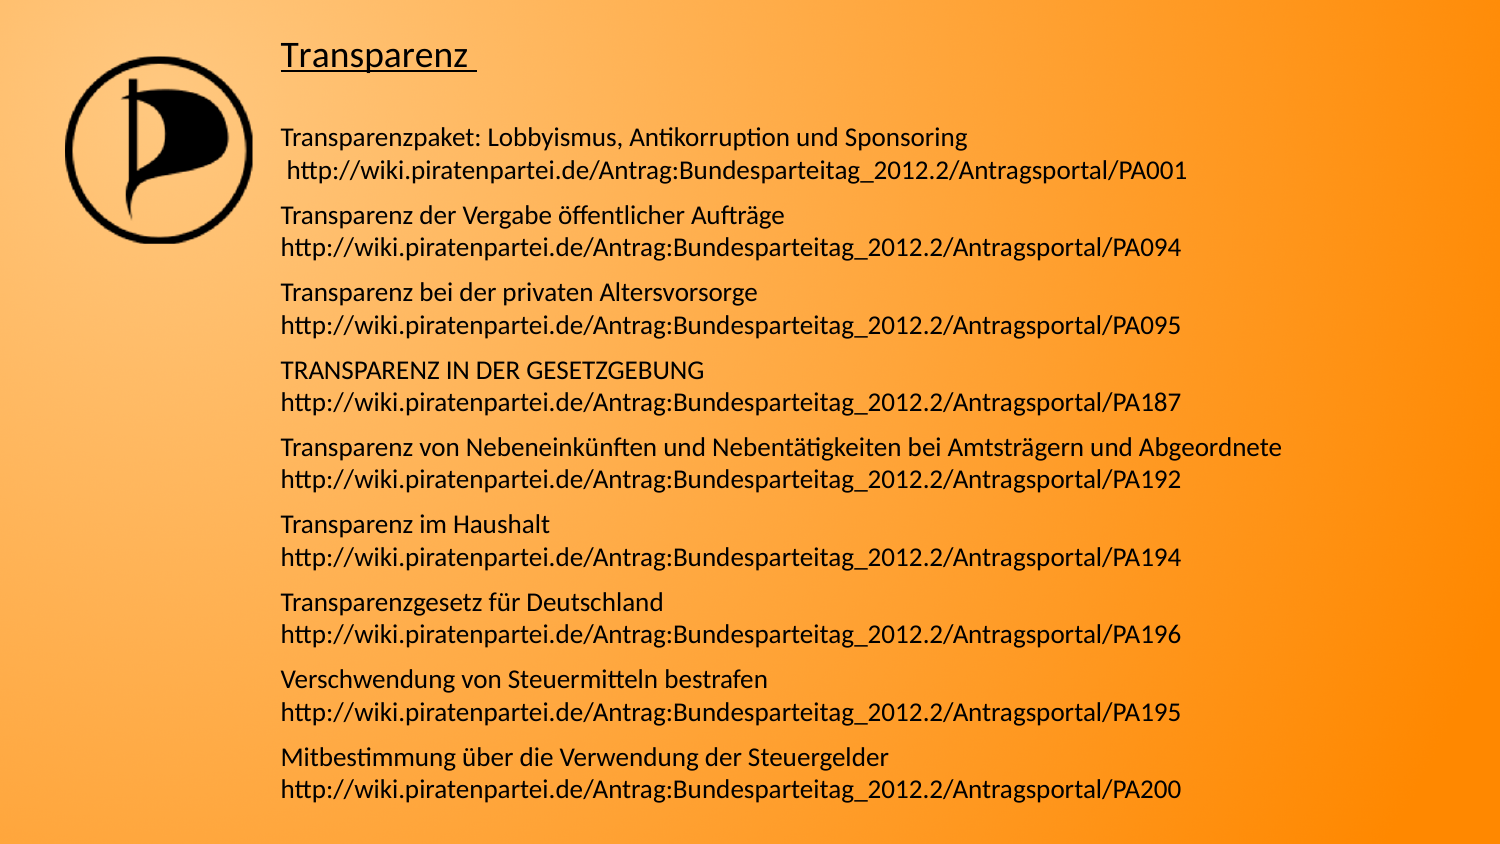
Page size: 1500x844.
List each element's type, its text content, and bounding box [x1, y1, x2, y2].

picture [0, 0, 1500, 844]
text_box Transparenz Transparenzpaket: Lobbyismus, Antikorruption und Sponsoring http://wiki.piratenpartei.de/Antrag:Bundesparteitag_2012.2/Antragsportal/PA001 Transparenz der Vergabe öffentlicher Aufträge http://wiki.piratenpartei.de/Antrag:Bundesparteitag_2012.2/Antragsportal/PA094 Transparenz bei der privaten Altersvorsorge http://wiki.piratenpartei.de/Antrag:Bundesparteitag_2012.2/Antragsportal/PA095 TRANSPARENZ IN DER GESETZGEBUNG http://wiki.piratenpartei.de/Antrag:Bundesparteitag_2012.2/Antragsportal/PA187 Transparenz von Nebeneinkünften und Nebentätigkeiten bei Amtsträgern und Abgeordnete http://wiki.piratenpartei.de/Antrag:Bundesparteitag_2012.2/Antragsportal/PA192 Transparenz im Haushalt http://wiki.piratenpartei.de/Antrag:Bundesparteitag_2012.2/Antragsportal/PA194 Transparenzgesetz für Deutschland http://wiki.piratenpartei.de/Antrag:Bundesparteitag_2012.2/Antragsportal/PA196 Verschwendung von Steuermitteln bestrafen http://wiki.piratenpartei.de/Antrag:Bundesparteitag_2012.2/Antragsportal/PA195 Mitbestimmung über die Verwendung der Steuergelder http://wiki.piratenpartei.de/Antrag:Bundesparteitag_2012.2/Antragsportal/PA200 [265, 22, 1500, 844]
